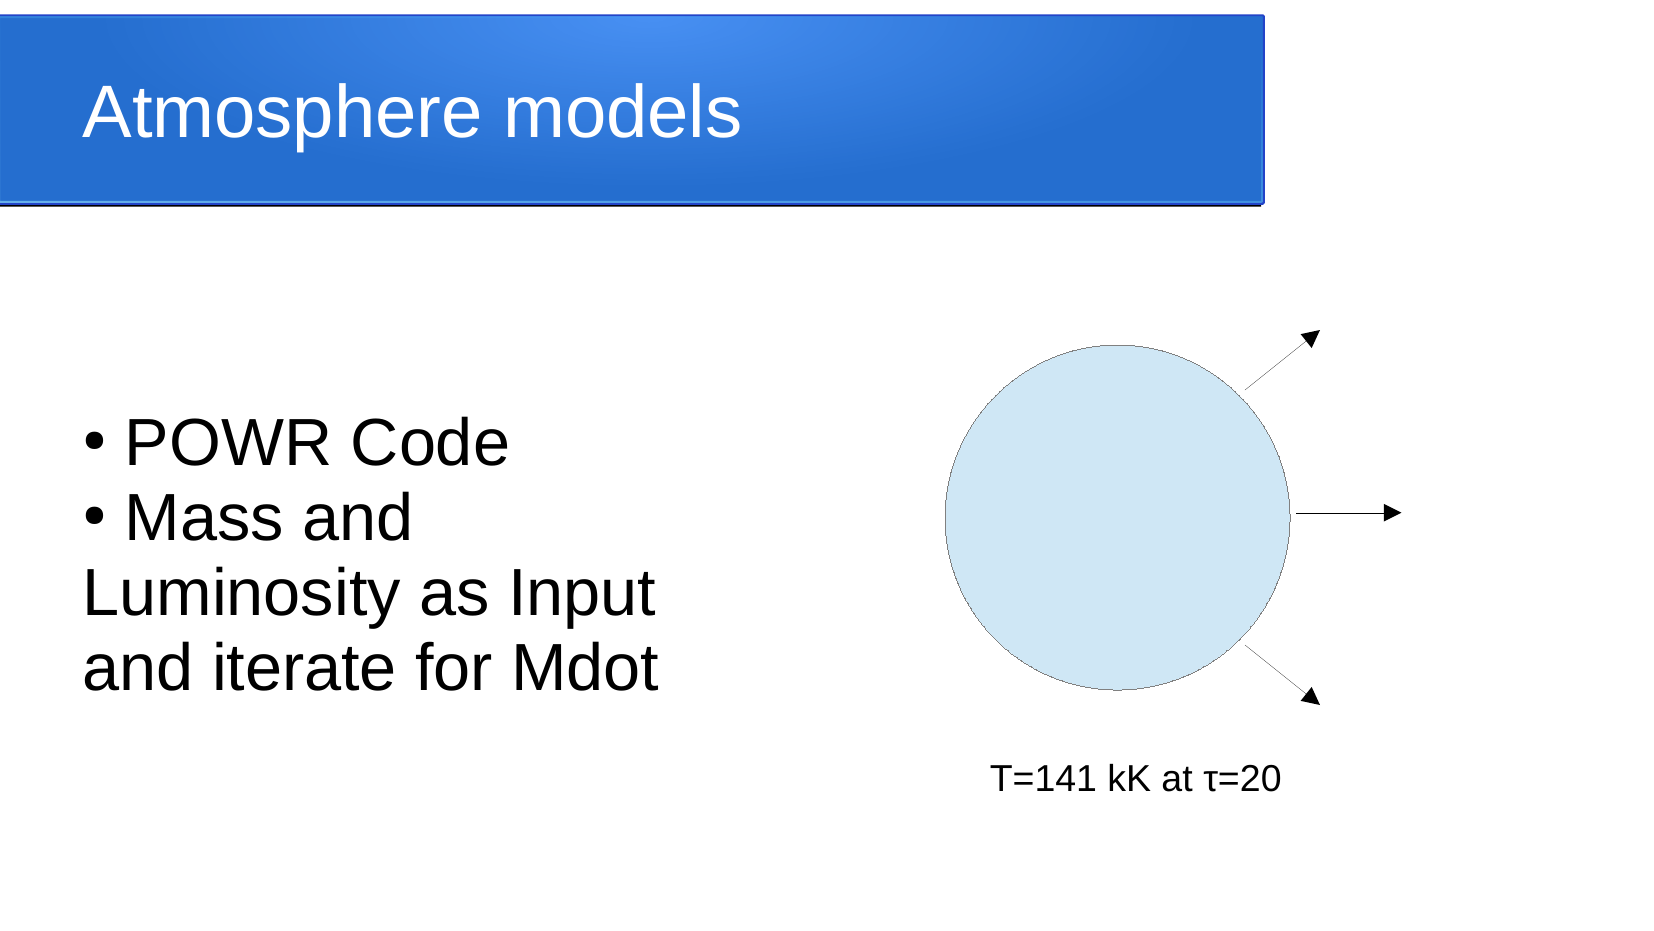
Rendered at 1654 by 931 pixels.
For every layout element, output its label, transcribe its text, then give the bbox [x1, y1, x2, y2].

text_box T=141 kK at τ=20 [975, 750, 1396, 807]
subtitle POWR Code Mass and Luminosity as Input and iterate for Mdot [82, 224, 706, 886]
text_box [945, 345, 1291, 691]
title Atmosphere models [82, 35, 1235, 189]
